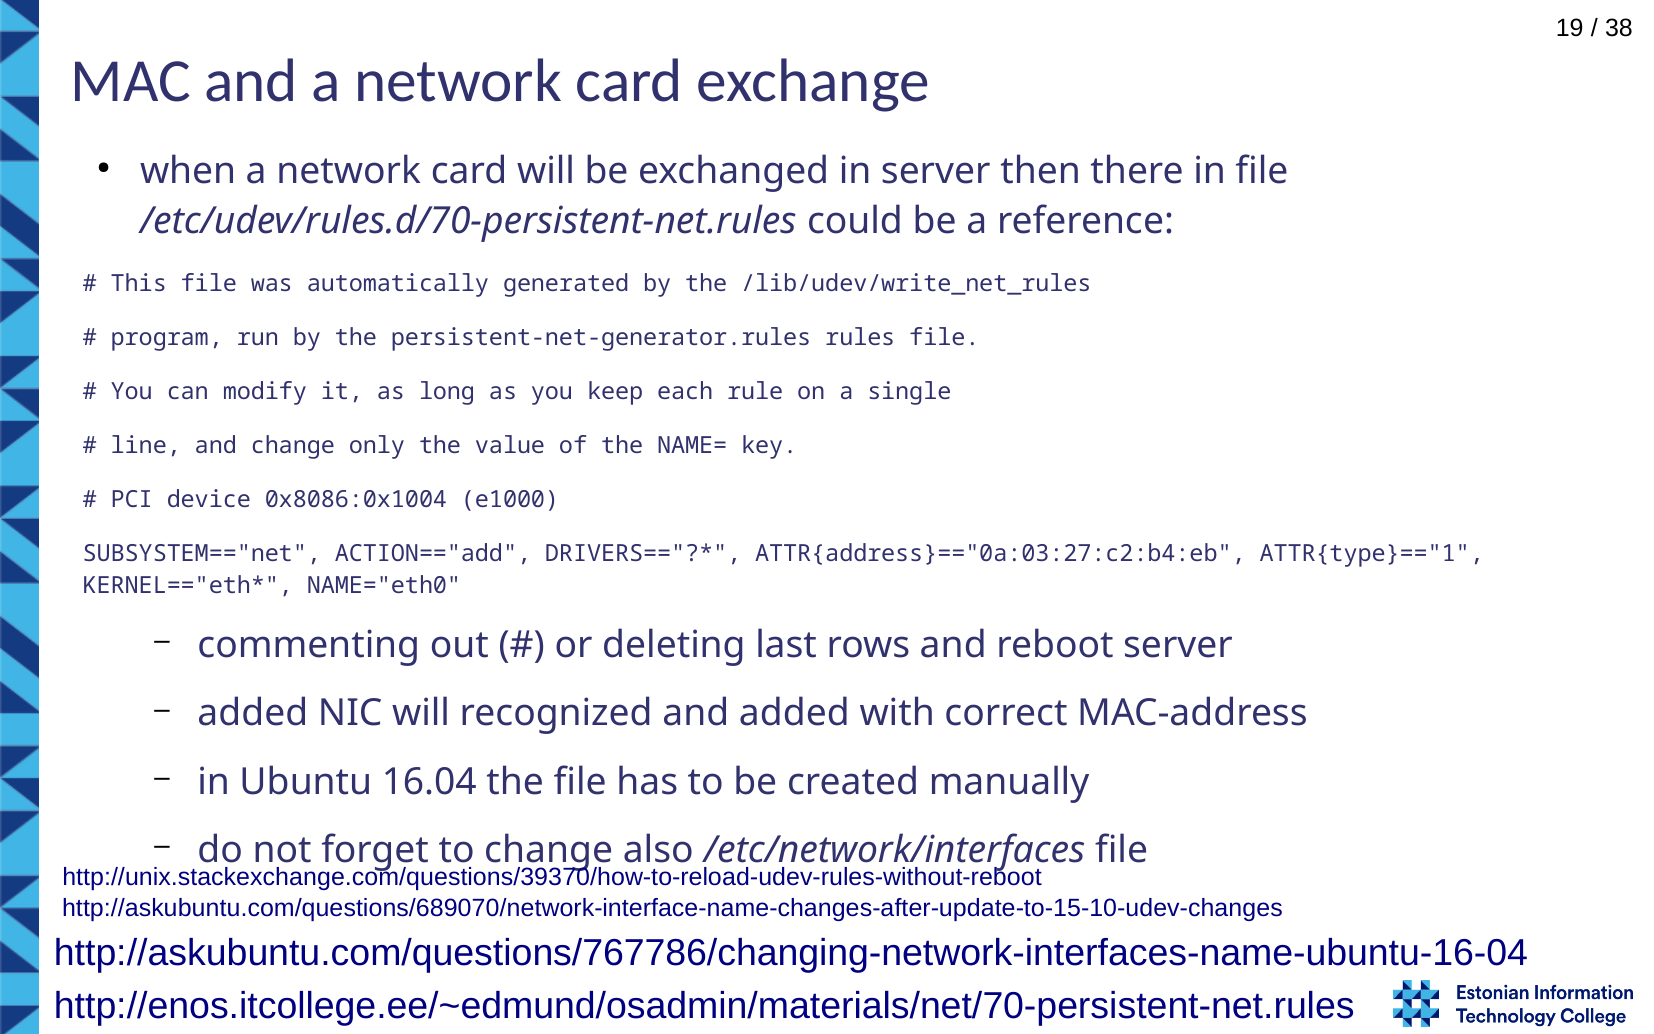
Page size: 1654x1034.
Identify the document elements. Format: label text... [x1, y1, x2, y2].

list when a network card will be exchanged in server then there in file /etc/udev/rules.d/70-persistent-net.rules could be a reference: # This file was automatically generated by the /lib/udev/write_net_rules # program, run by the persistent-net-generator.rules rules file. # You can modify it, as long as you keep each rule on a single # line, and change only the value of the NAME= key. # PCI device 0x8086:0x1004 (e1000) SUBSYSTEM=="net", ACTION=="add", DRIVERS=="?*", ATTR{address}=="0a:03:27:c2:b4:eb", ATTR{type}=="1", KERNEL=="eth*", NAME="eth0" commenting out (#) or deleting last rows and reboot server added NIC will recognized and added with correct MAC-address in Ubuntu 16.04 the file has to be created manually do not forget to change also /etc/network/interfaces file [82, 143, 1625, 875]
picture [1393, 980, 1633, 1027]
title MAC and a network card exchange [70, 41, 1630, 130]
text_box http://unix.stackexchange.com/questions/39370/how-to-reload-udev-rules-without-reboot [47, 855, 1069, 898]
text_box http://askubuntu.com/questions/767786/changing-network-interfaces-name-ubuntu-16-04 [39, 923, 1544, 981]
text_box http://askubuntu.com/questions/689070/network-interface-name-changes-after-update-to-15-10-udev-changes [47, 885, 1312, 934]
text_box http://enos.itcollege.ee/~edmund/osadmin/materials/net/70-persistent-net.rules [39, 981, 1371, 1034]
